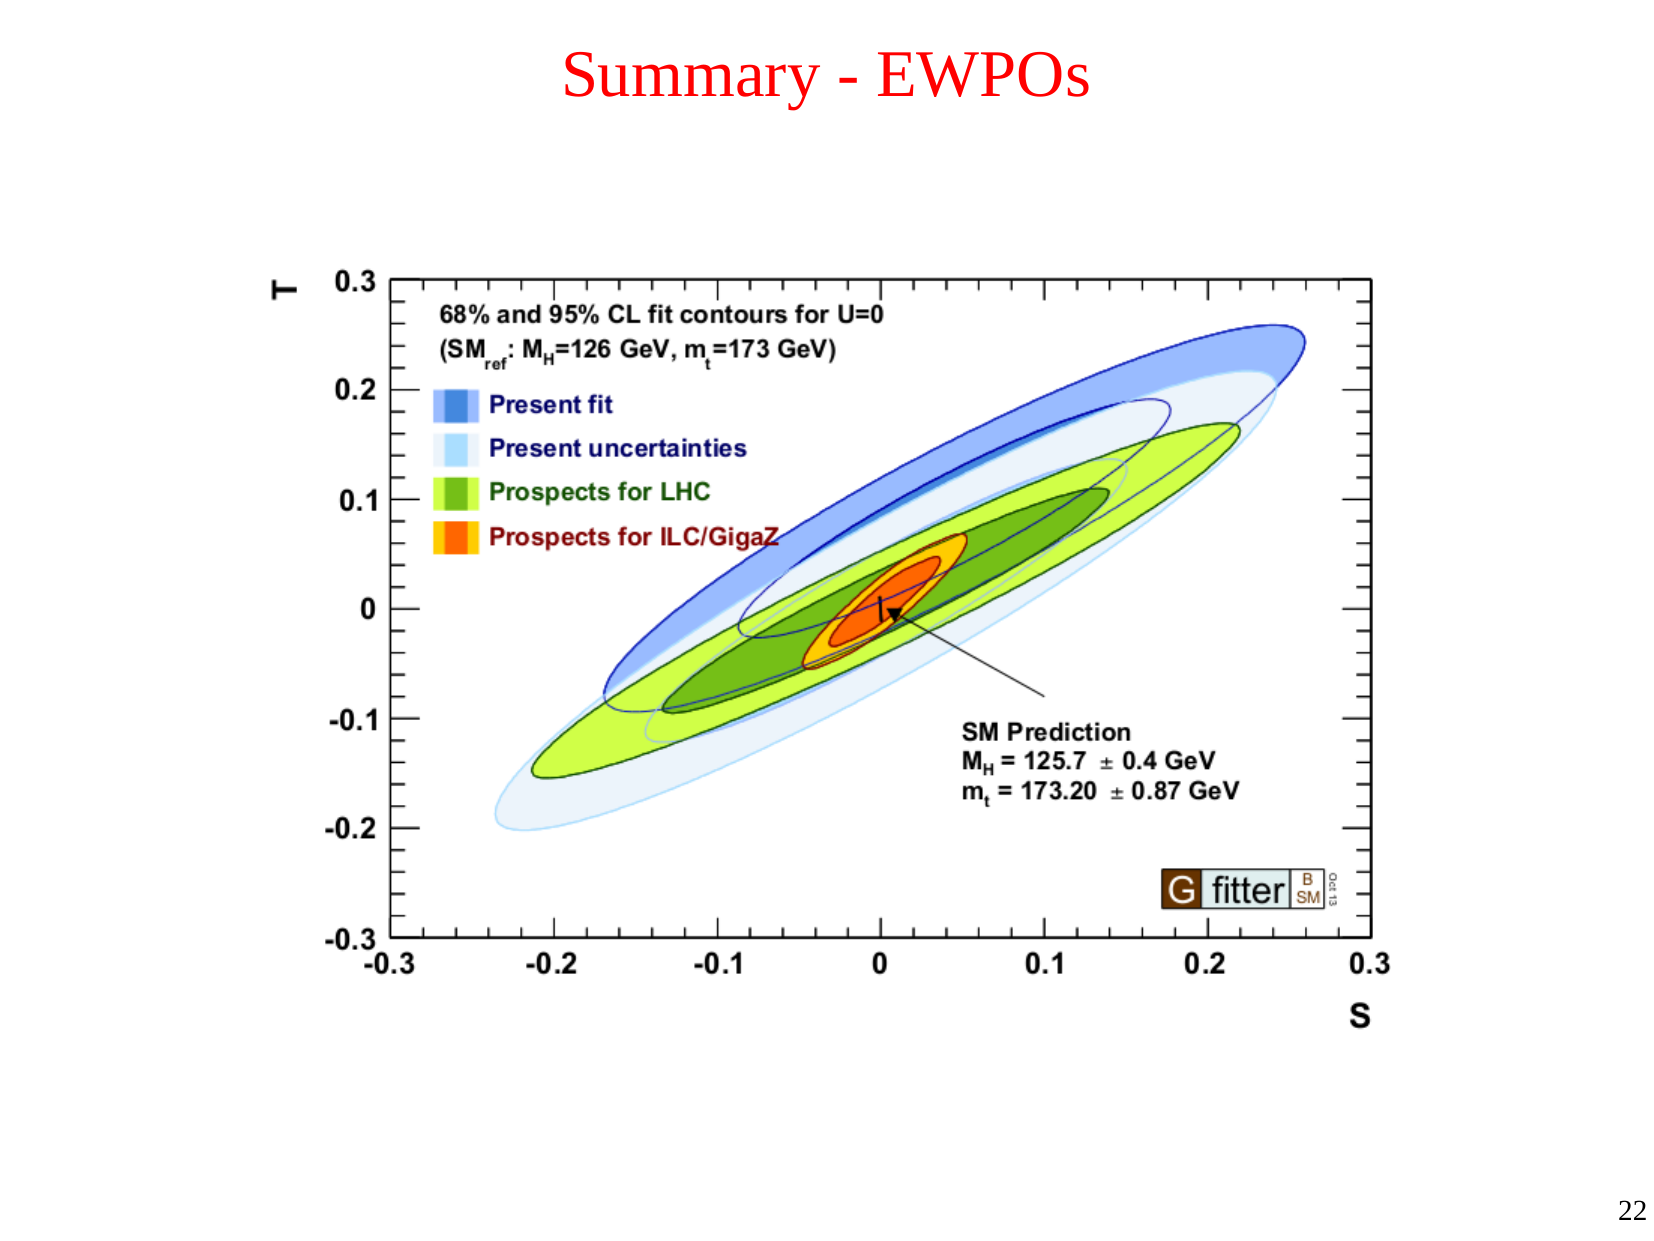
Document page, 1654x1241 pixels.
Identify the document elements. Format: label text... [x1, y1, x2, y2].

picture [249, 233, 1430, 1034]
title Summary - EWPOs [128, 5, 1541, 144]
